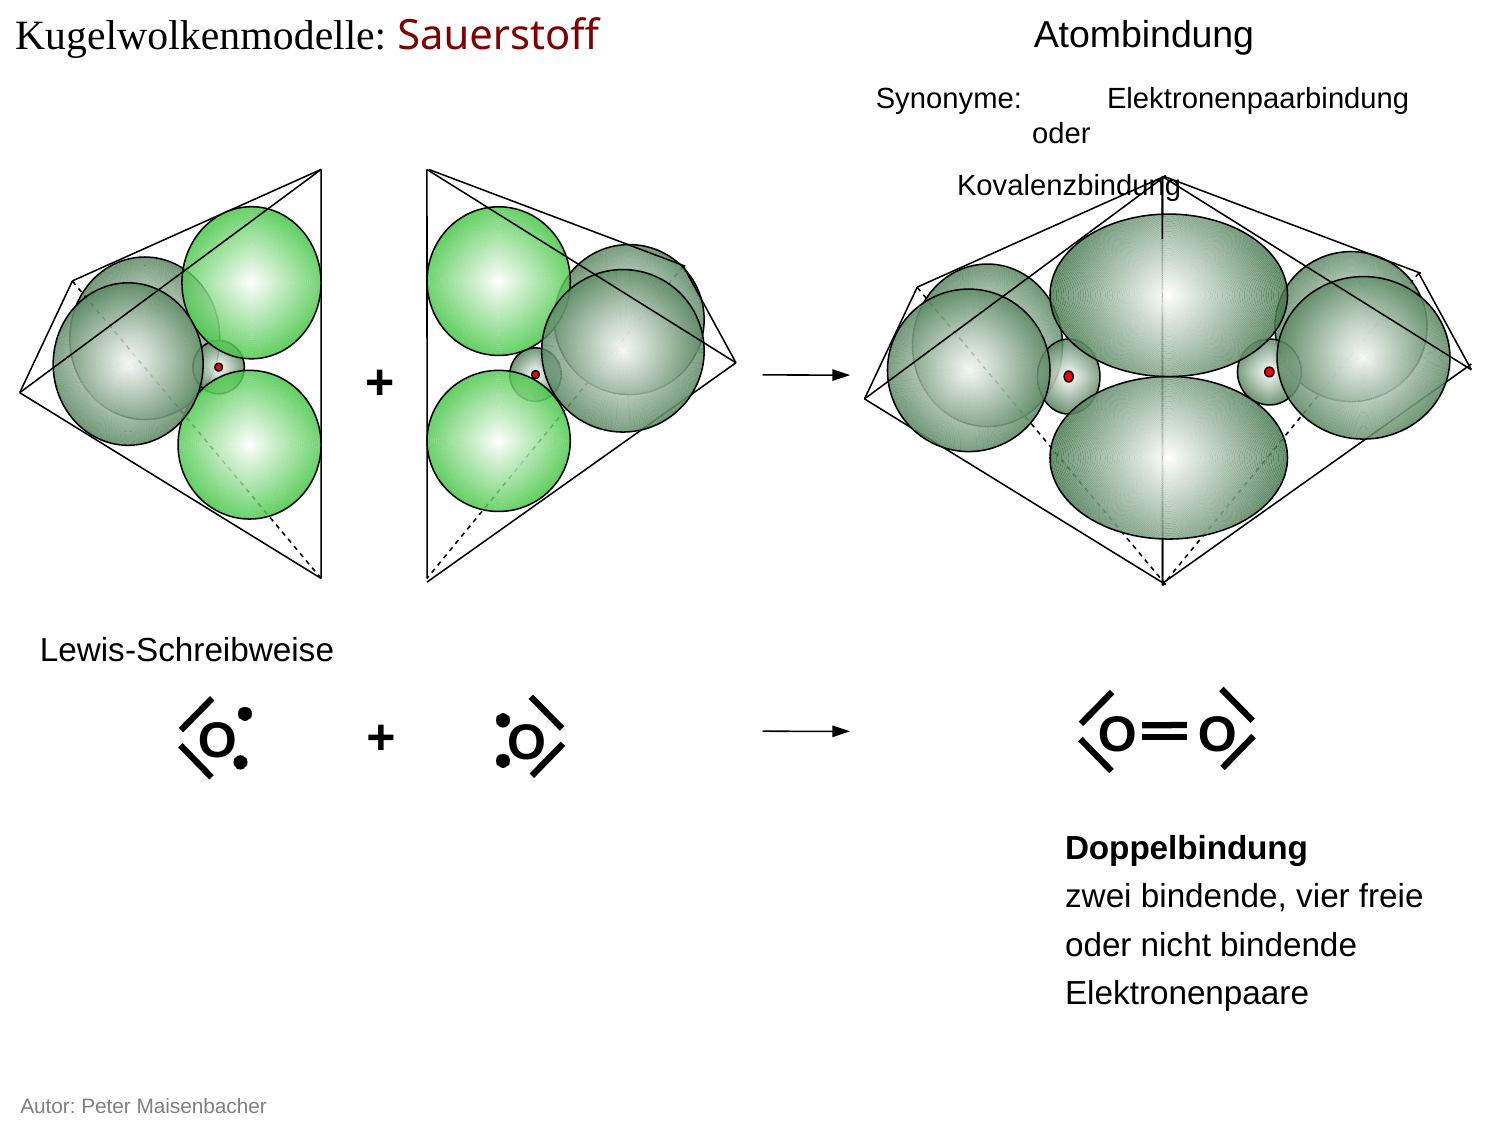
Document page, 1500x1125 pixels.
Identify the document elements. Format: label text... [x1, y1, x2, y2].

picture [252, 701, 256, 726]
text_box Atombindung [1019, 2, 1269, 62]
text_box [427, 208, 705, 512]
text_box Kugelwolkenmodelle: Sauerstoff [0, 0, 1500, 65]
text_box Autor: Peter Maisenbacher [0, 1074, 288, 1125]
text_box + [350, 342, 410, 418]
text_box O [1082, 693, 1152, 769]
text_box O [182, 699, 252, 775]
text_box O [1182, 693, 1252, 769]
text_box Doppelbindung zwei bindende, vier freie oder nicht bindende Elektronenpaare [1050, 819, 1450, 1067]
text_box [1307, 251, 1450, 354]
text_box O [492, 701, 562, 777]
text_box [579, 244, 705, 341]
text_box Lewis-Schreibweise [24, 620, 349, 676]
text_box + [351, 696, 411, 772]
text_box Synonyme: Elektronenpaarbindung oder Kovalenzbindung [861, 72, 1436, 208]
text_box [53, 206, 266, 366]
text_box [53, 209, 322, 520]
text_box [887, 264, 1027, 380]
text_box [888, 214, 1450, 540]
text_box [691, 277, 699, 291]
text_box [632, 244, 676, 261]
text_box [490, 206, 566, 254]
